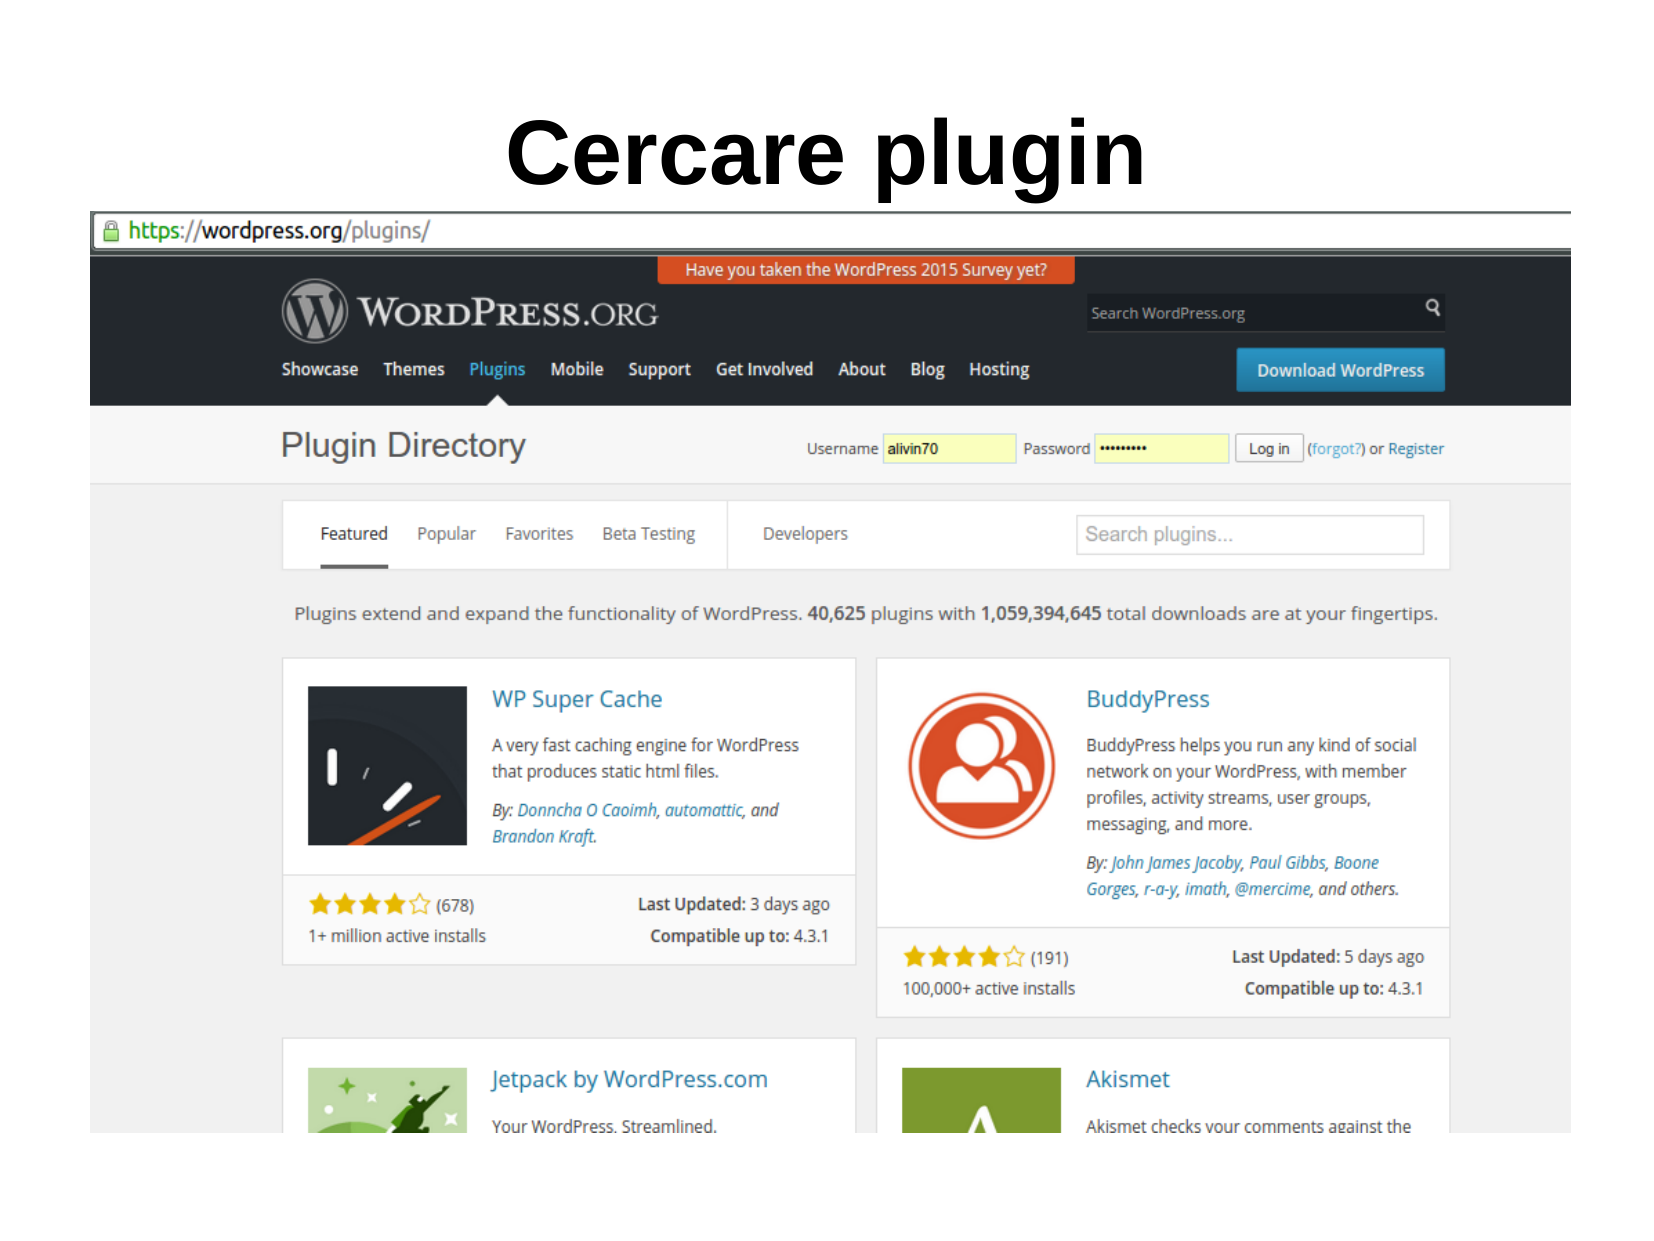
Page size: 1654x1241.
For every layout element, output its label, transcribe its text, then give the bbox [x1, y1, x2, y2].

title Cercare plugin [82, 49, 1571, 257]
picture [90, 211, 1571, 1133]
